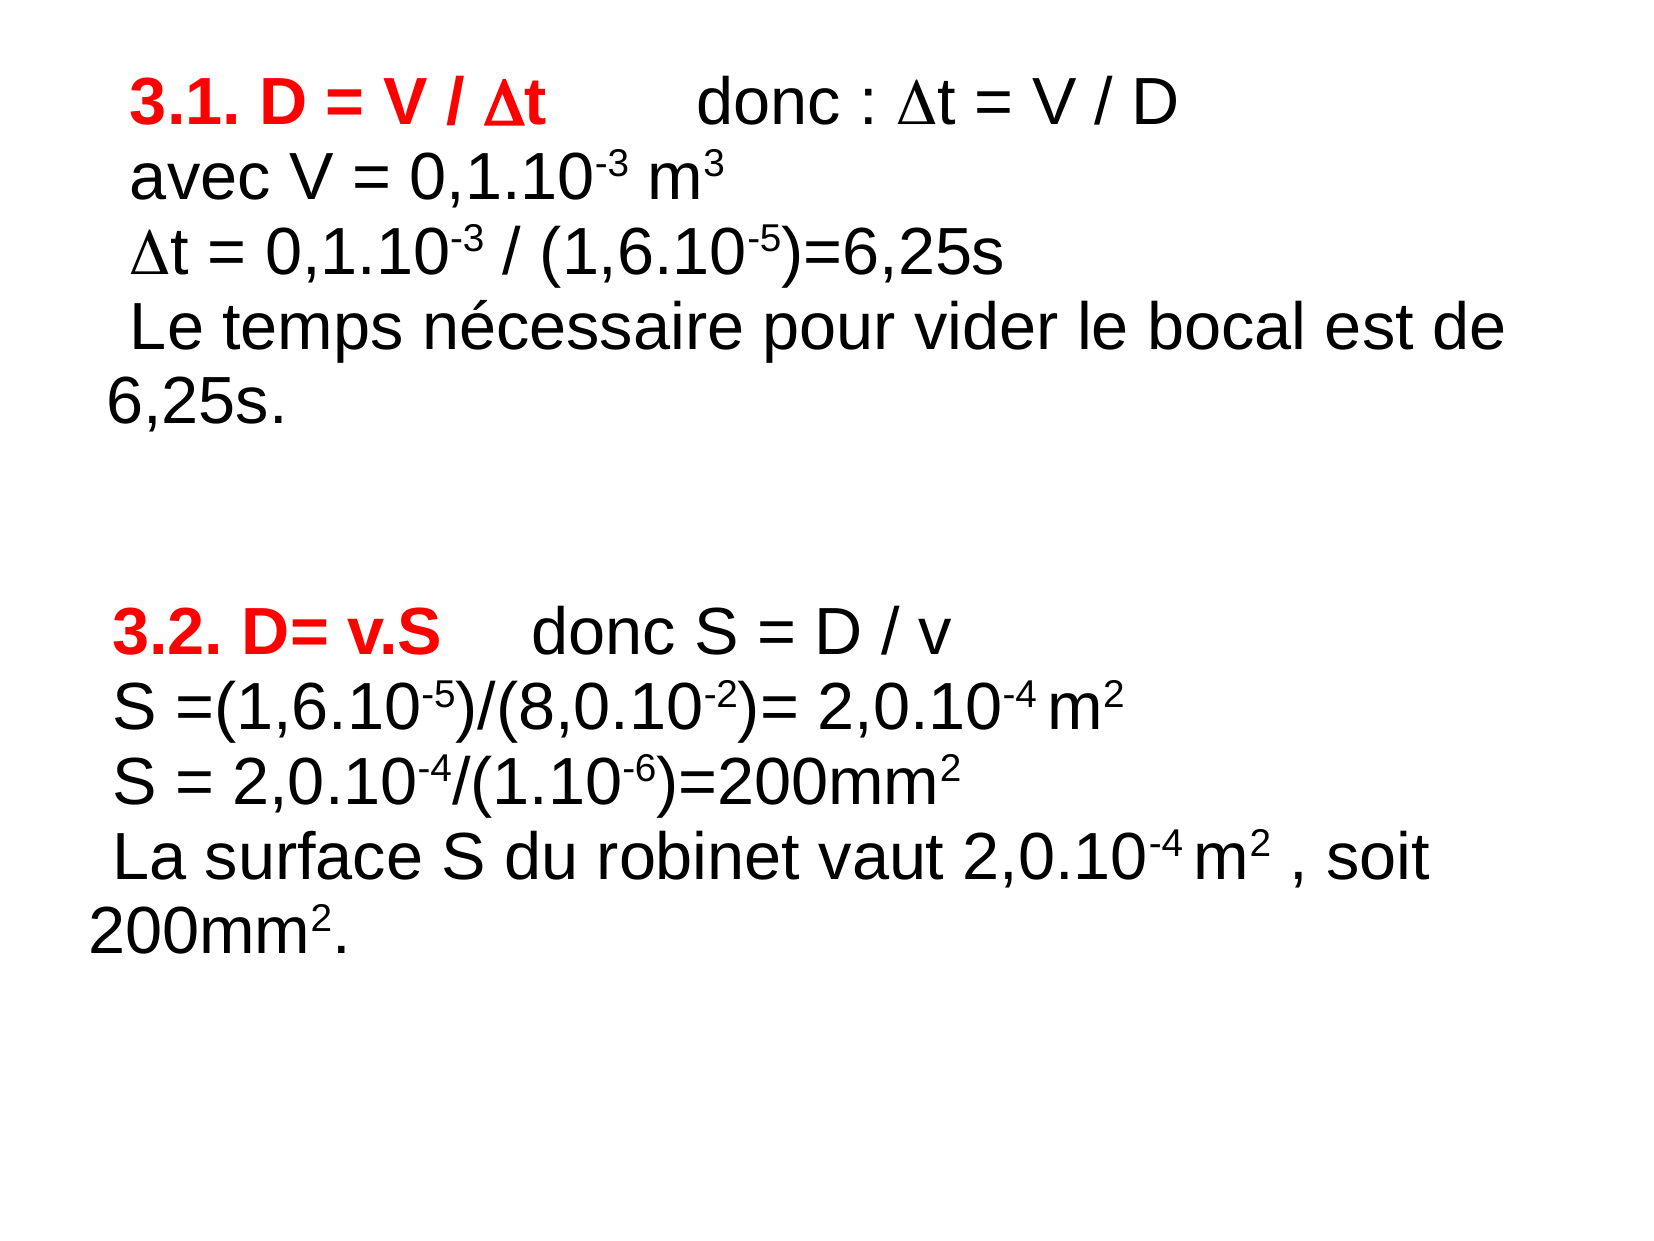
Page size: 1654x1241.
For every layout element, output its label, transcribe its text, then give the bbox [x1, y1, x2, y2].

text_box 3.1. D = V / t donc : t = V / D avec V = 0,1.10-3 m3 t = 0,1.10-3 / (1,6.10-5)=6,25s Le temps nécessaire pour vider le bocal est de 6,25s. [106, 55, 1595, 447]
text_box 3.2. D= v.S donc S = D / v S =(1,6.10-5)/(8,0.10-2)= 2,0.10-4 m2 S = 2,0.10-4/(1.10-6)=200mm2 La surface S du robinet vaut 2,0.10-4 m2 , soit 200mm2. [88, 589, 1577, 974]
